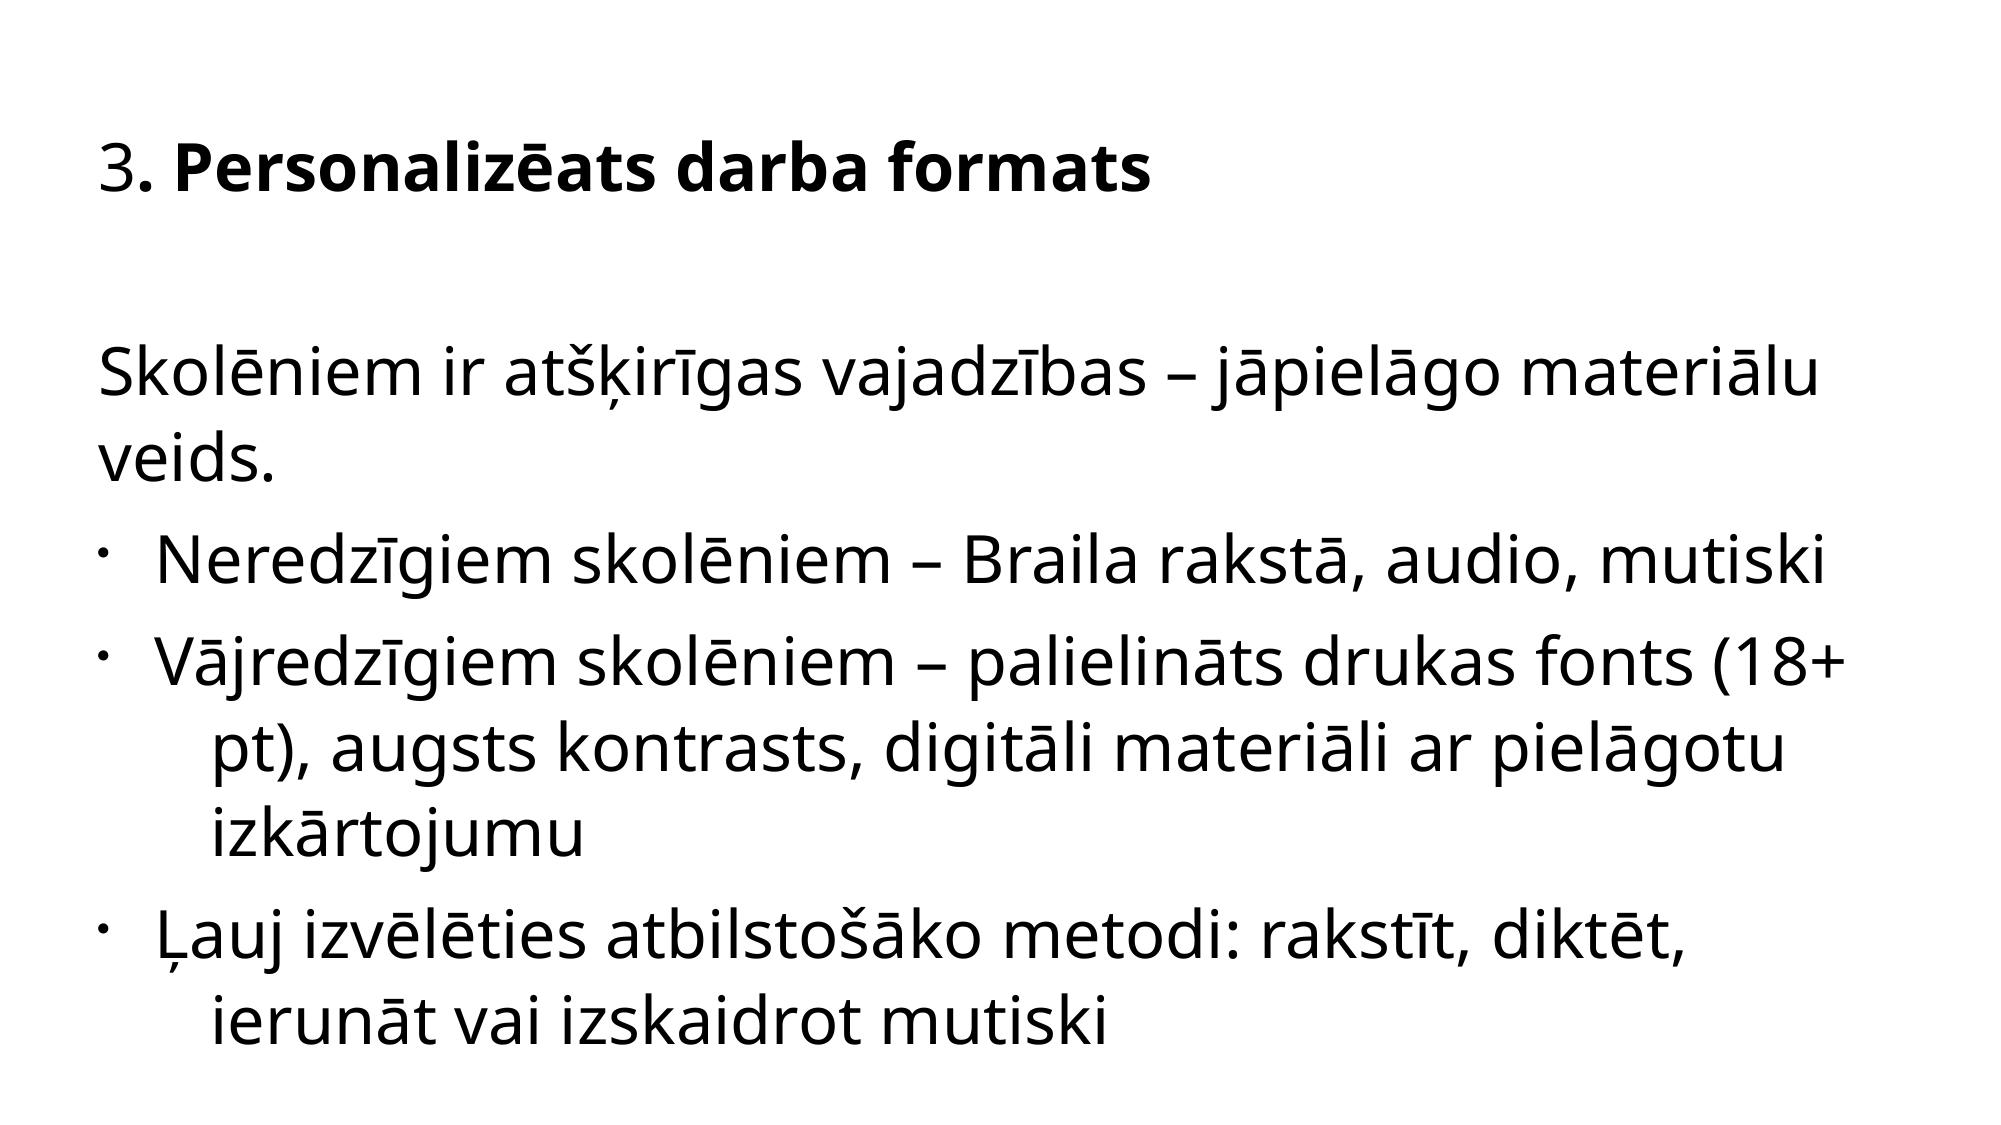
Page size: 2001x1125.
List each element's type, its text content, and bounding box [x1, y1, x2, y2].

text_box 3. Personalizēats darba formats Skolēniem ir atšķirīgas vajadzības – jāpielāgo materiālu veids. Neredzīgiem skolēniem – Braila rakstā, audio, mutiski Vājredzīgiem skolēniem – palielināts drukas fonts (18+ pt), augsts kontrasts, digitāli materiāli ar pielāgotu izkārtojumu Ļauj izvēlēties atbilstošāko metodi: rakstīt, diktēt, ierunāt vai izskaidrot mutiski [83, 111, 1874, 900]
